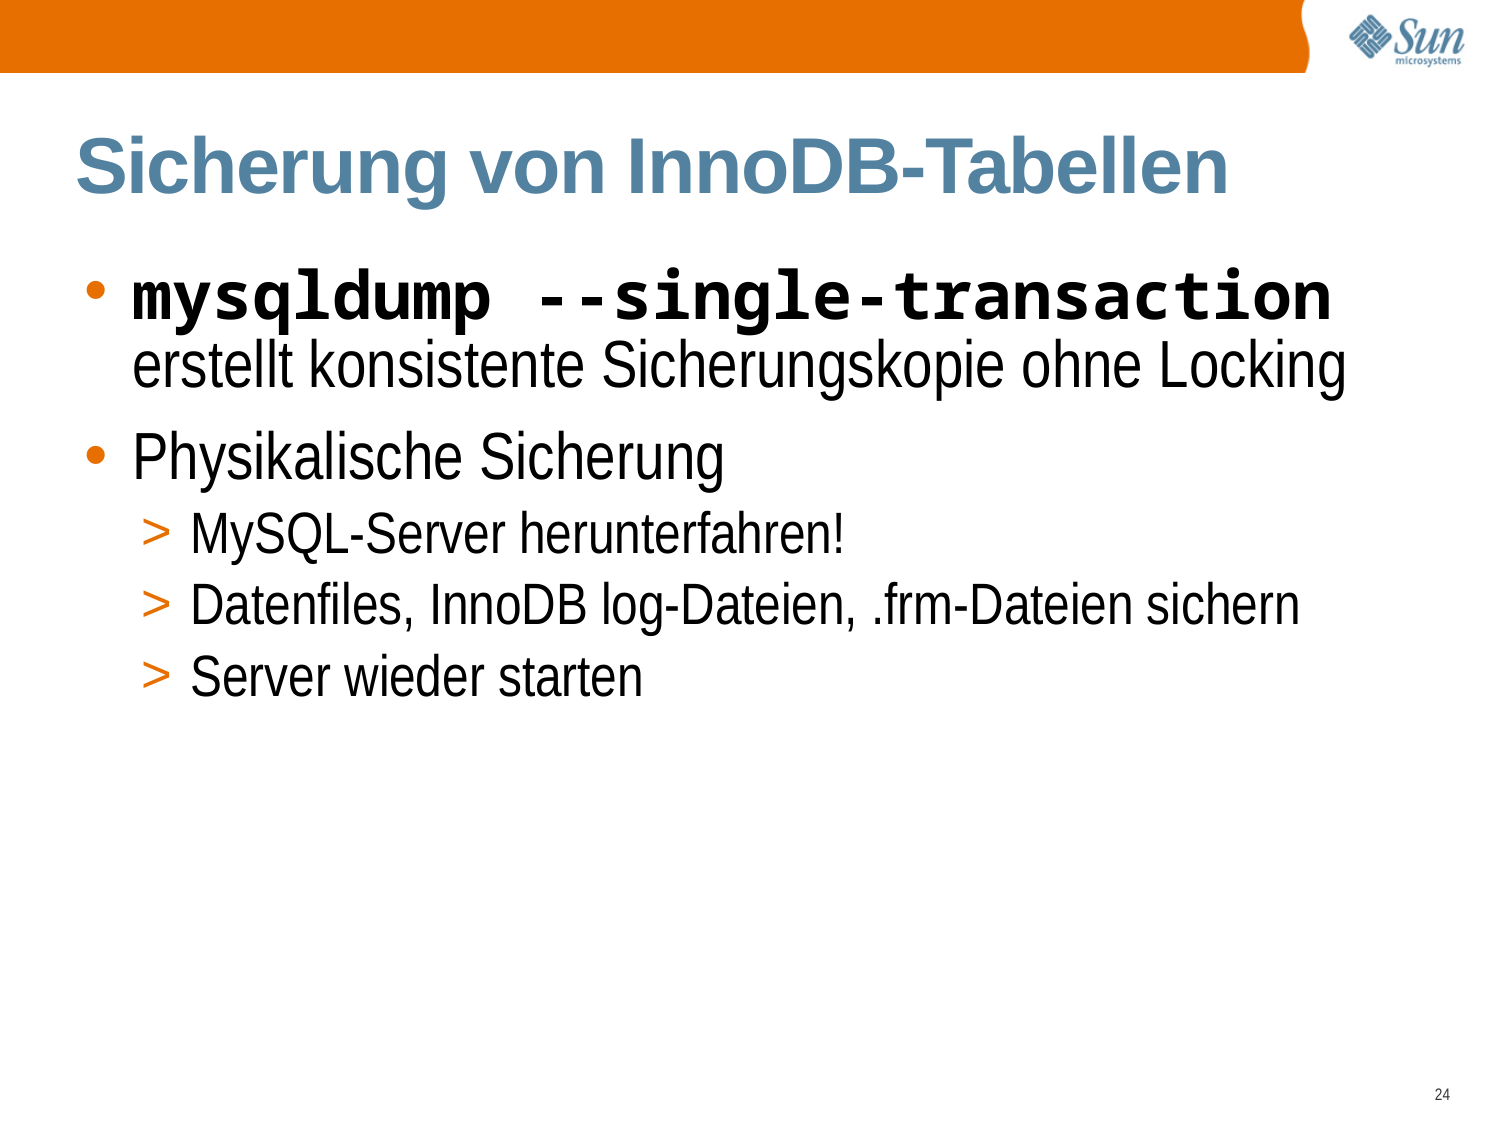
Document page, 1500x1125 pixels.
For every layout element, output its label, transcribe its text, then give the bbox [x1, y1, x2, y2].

picture [0, 0, 1500, 73]
title Sicherung von InnoDB-Tabellen [75, 130, 1437, 276]
list mysqldump --single-transaction erstellt konsistente Sicherungskopie ohne Locking Physikalische Sicherung MySQL-Server herunterfahren! Datenfiles, InnoDB log-Dateien, .frm-Dateien sichern Server wieder starten [64, 258, 1401, 1047]
